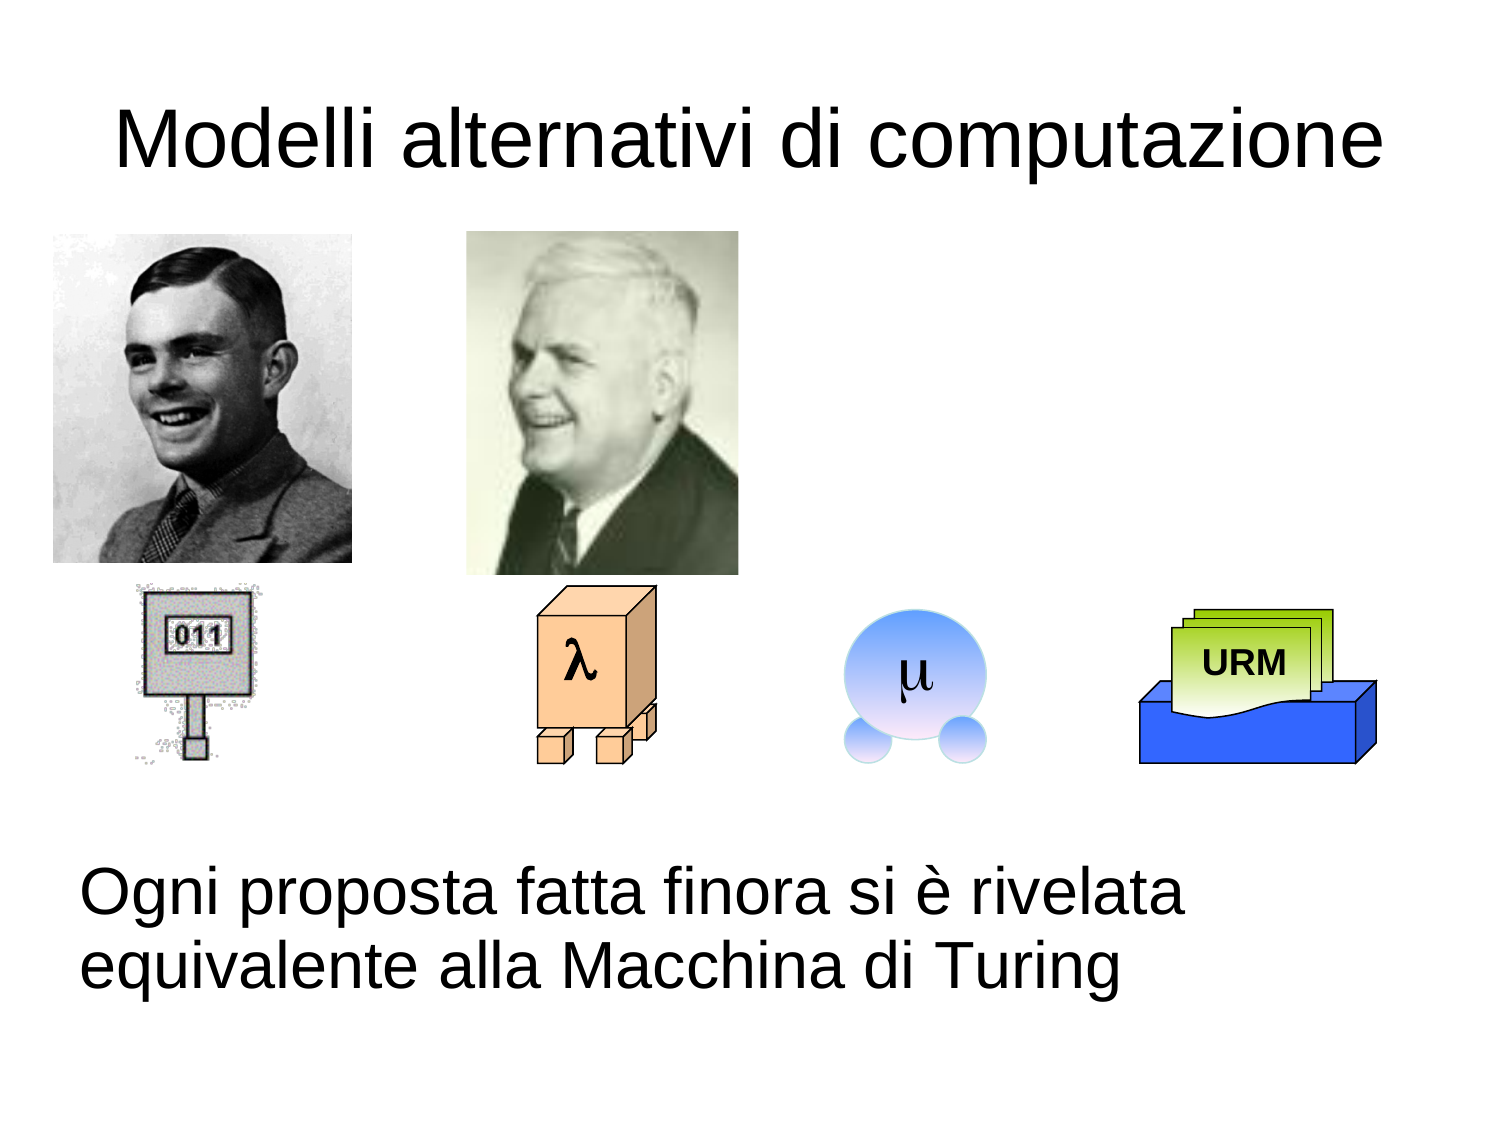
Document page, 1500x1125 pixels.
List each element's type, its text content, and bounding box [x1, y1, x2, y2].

text_box URM [1187, 633, 1306, 691]
picture [466, 231, 739, 575]
text_box  [844, 609, 987, 740]
text_box [938, 715, 987, 763]
text_box [537, 586, 656, 764]
picture [135, 583, 268, 775]
text_box  [549, 630, 621, 700]
text_box [844, 717, 892, 763]
picture [53, 234, 352, 563]
text_box [1139, 609, 1377, 764]
title Modelli alternativi di computazione [75, 45, 1426, 233]
text_box Ogni proposta fatta finora si è rivelata equivalente alla Macchina di Turing [64, 846, 1400, 1012]
